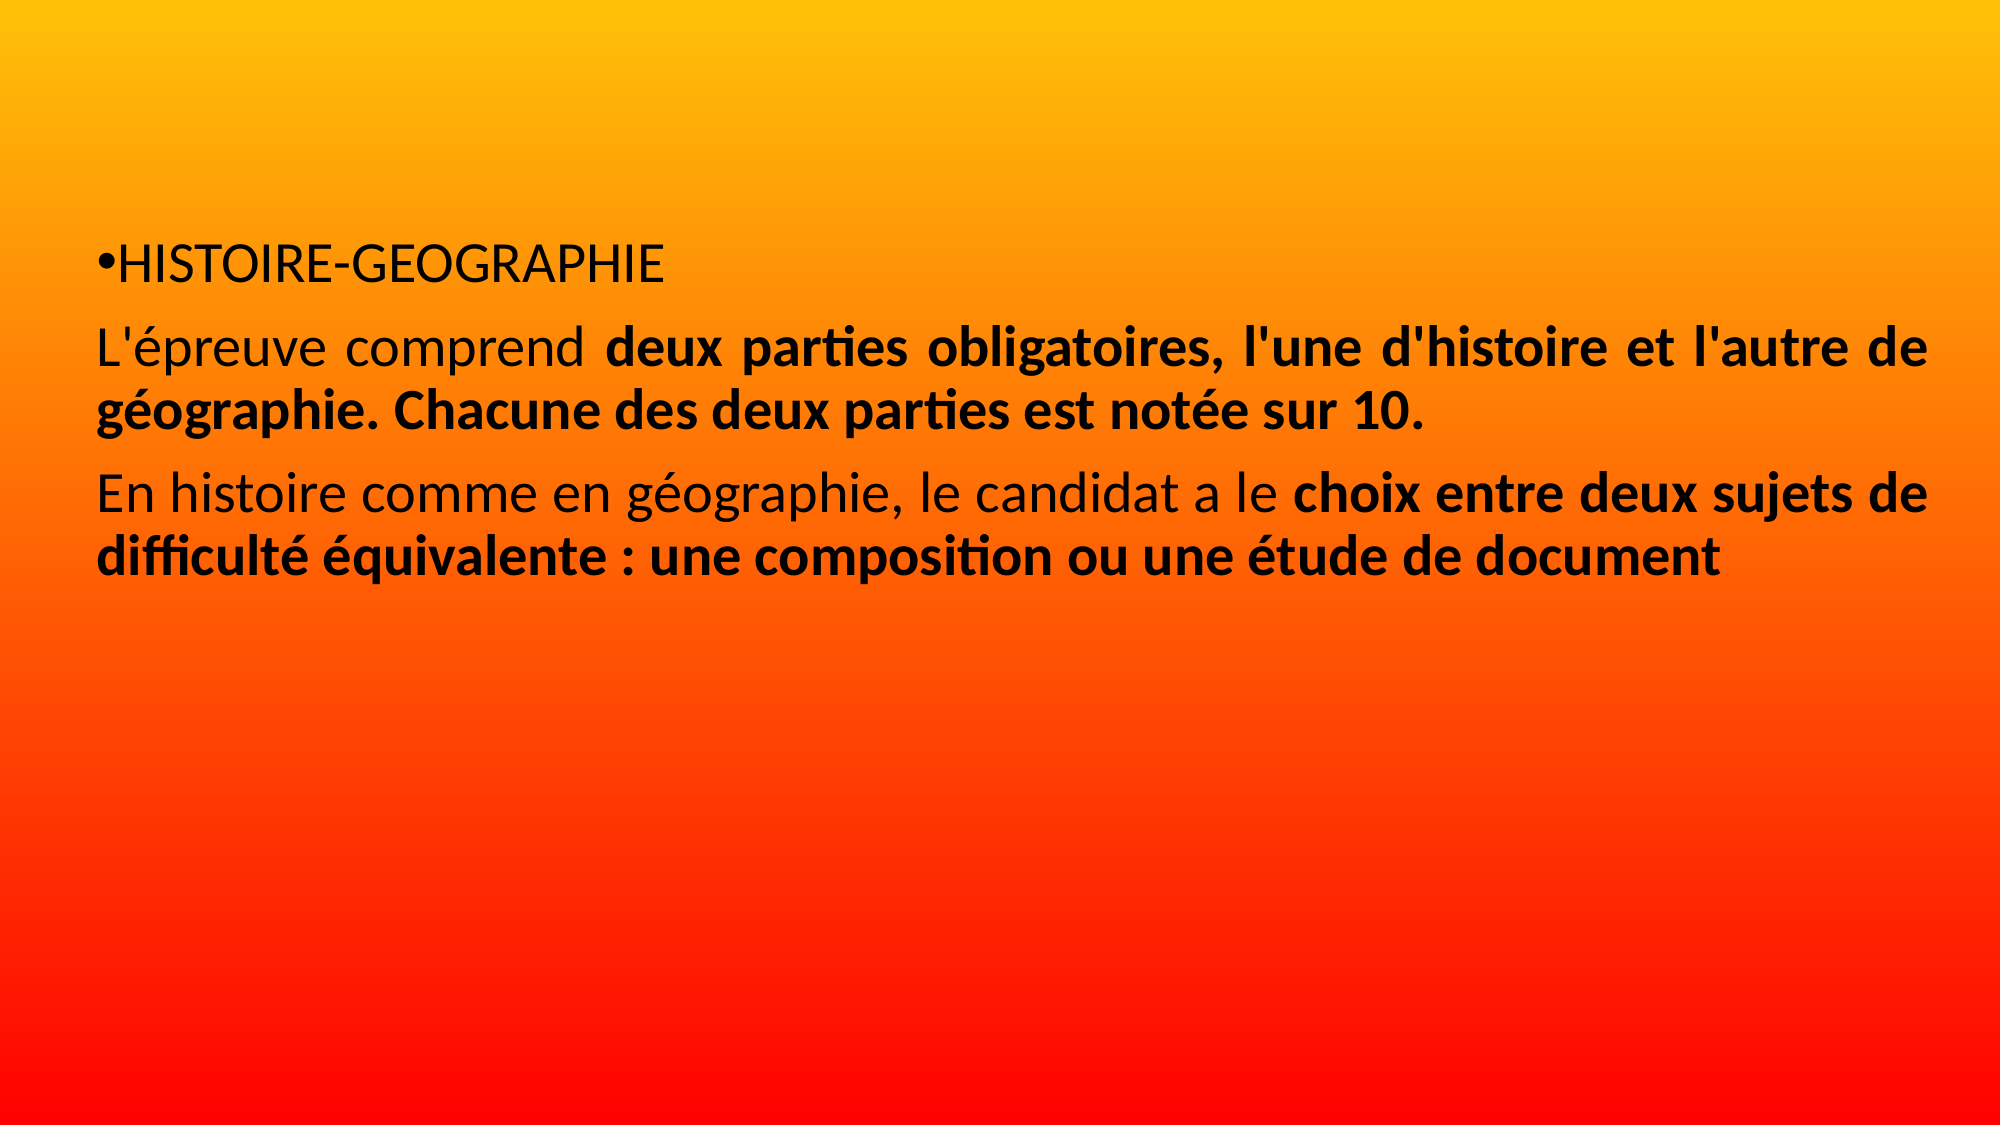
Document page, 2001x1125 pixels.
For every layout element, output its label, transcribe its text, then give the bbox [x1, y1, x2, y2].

list HISTOIRE-GEOGRAPHIE L'épreuve comprend deux parties obligatoires, l'une d'histoire et l'autre de géographie. Chacune des deux parties est notée sur 10. En histoire comme en géographie, le candidat a le choix entre deux sujets de difficulté équivalente : une composition ou une étude de document [81, 224, 1947, 1103]
